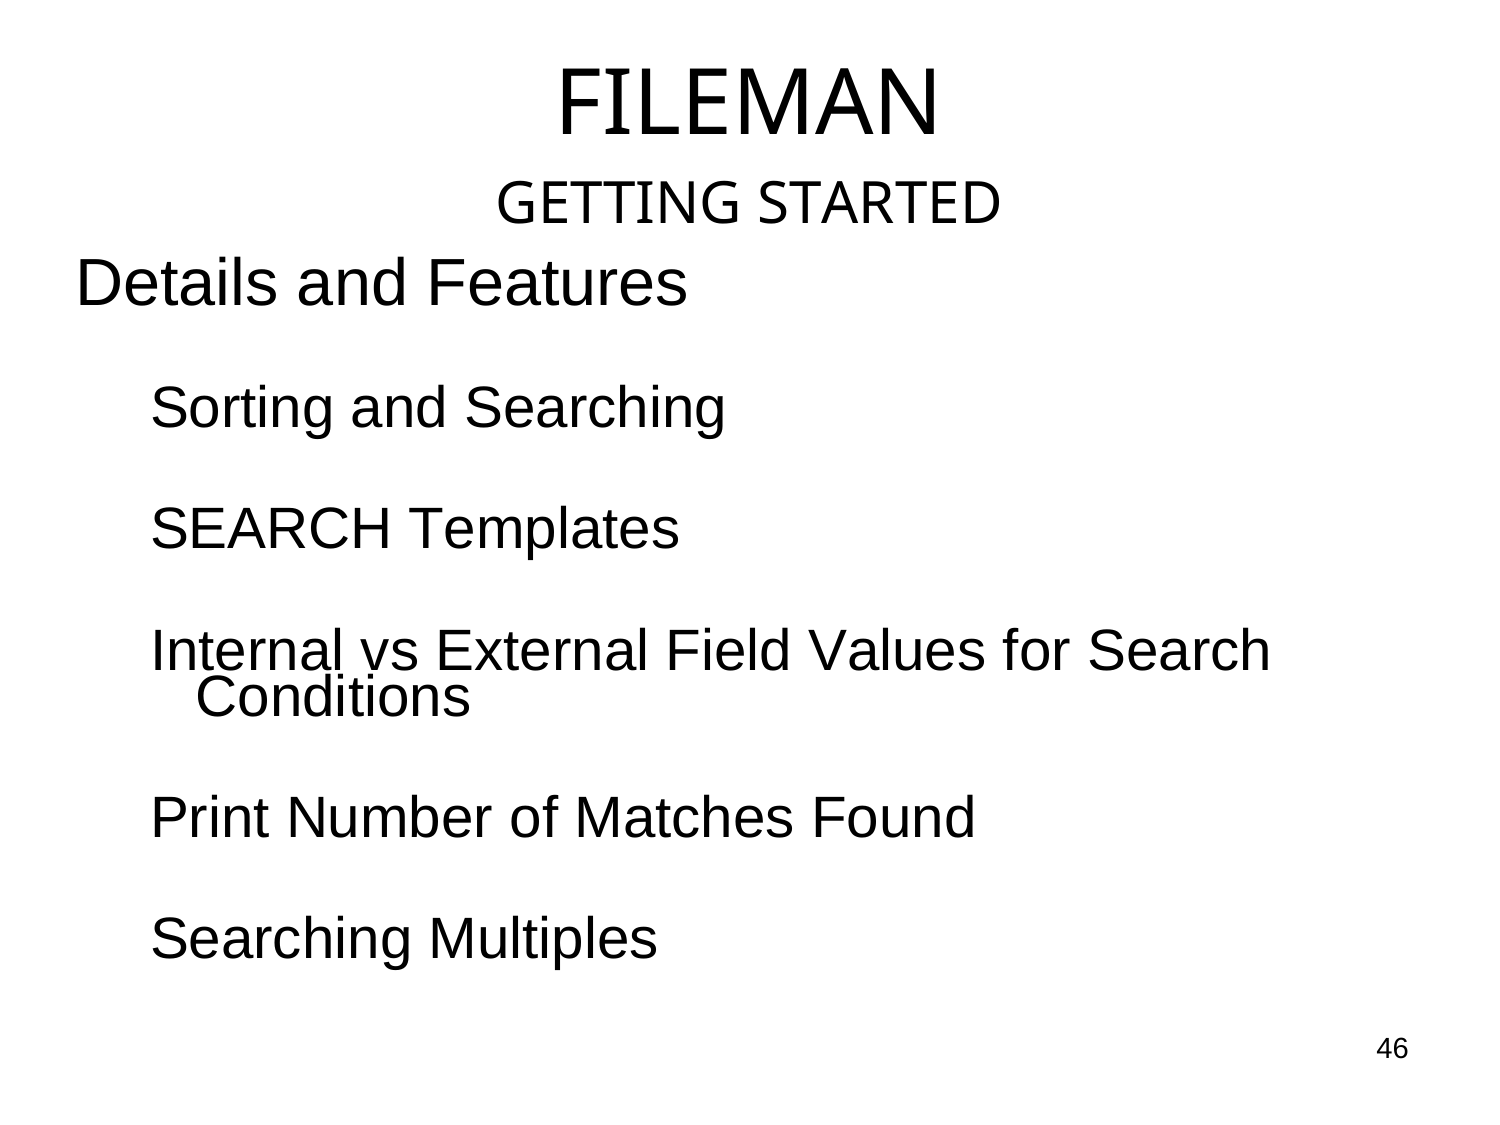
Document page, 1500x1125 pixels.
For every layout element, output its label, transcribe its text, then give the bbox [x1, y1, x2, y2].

list Details and Features Sorting and Searching SEARCH Templates Internal vs External Field Values for Search Conditions Print Number of Matches Found Searching Multiples [75, 262, 1424, 991]
title FILEMAN GETTING STARTED [75, 32, 1424, 245]
